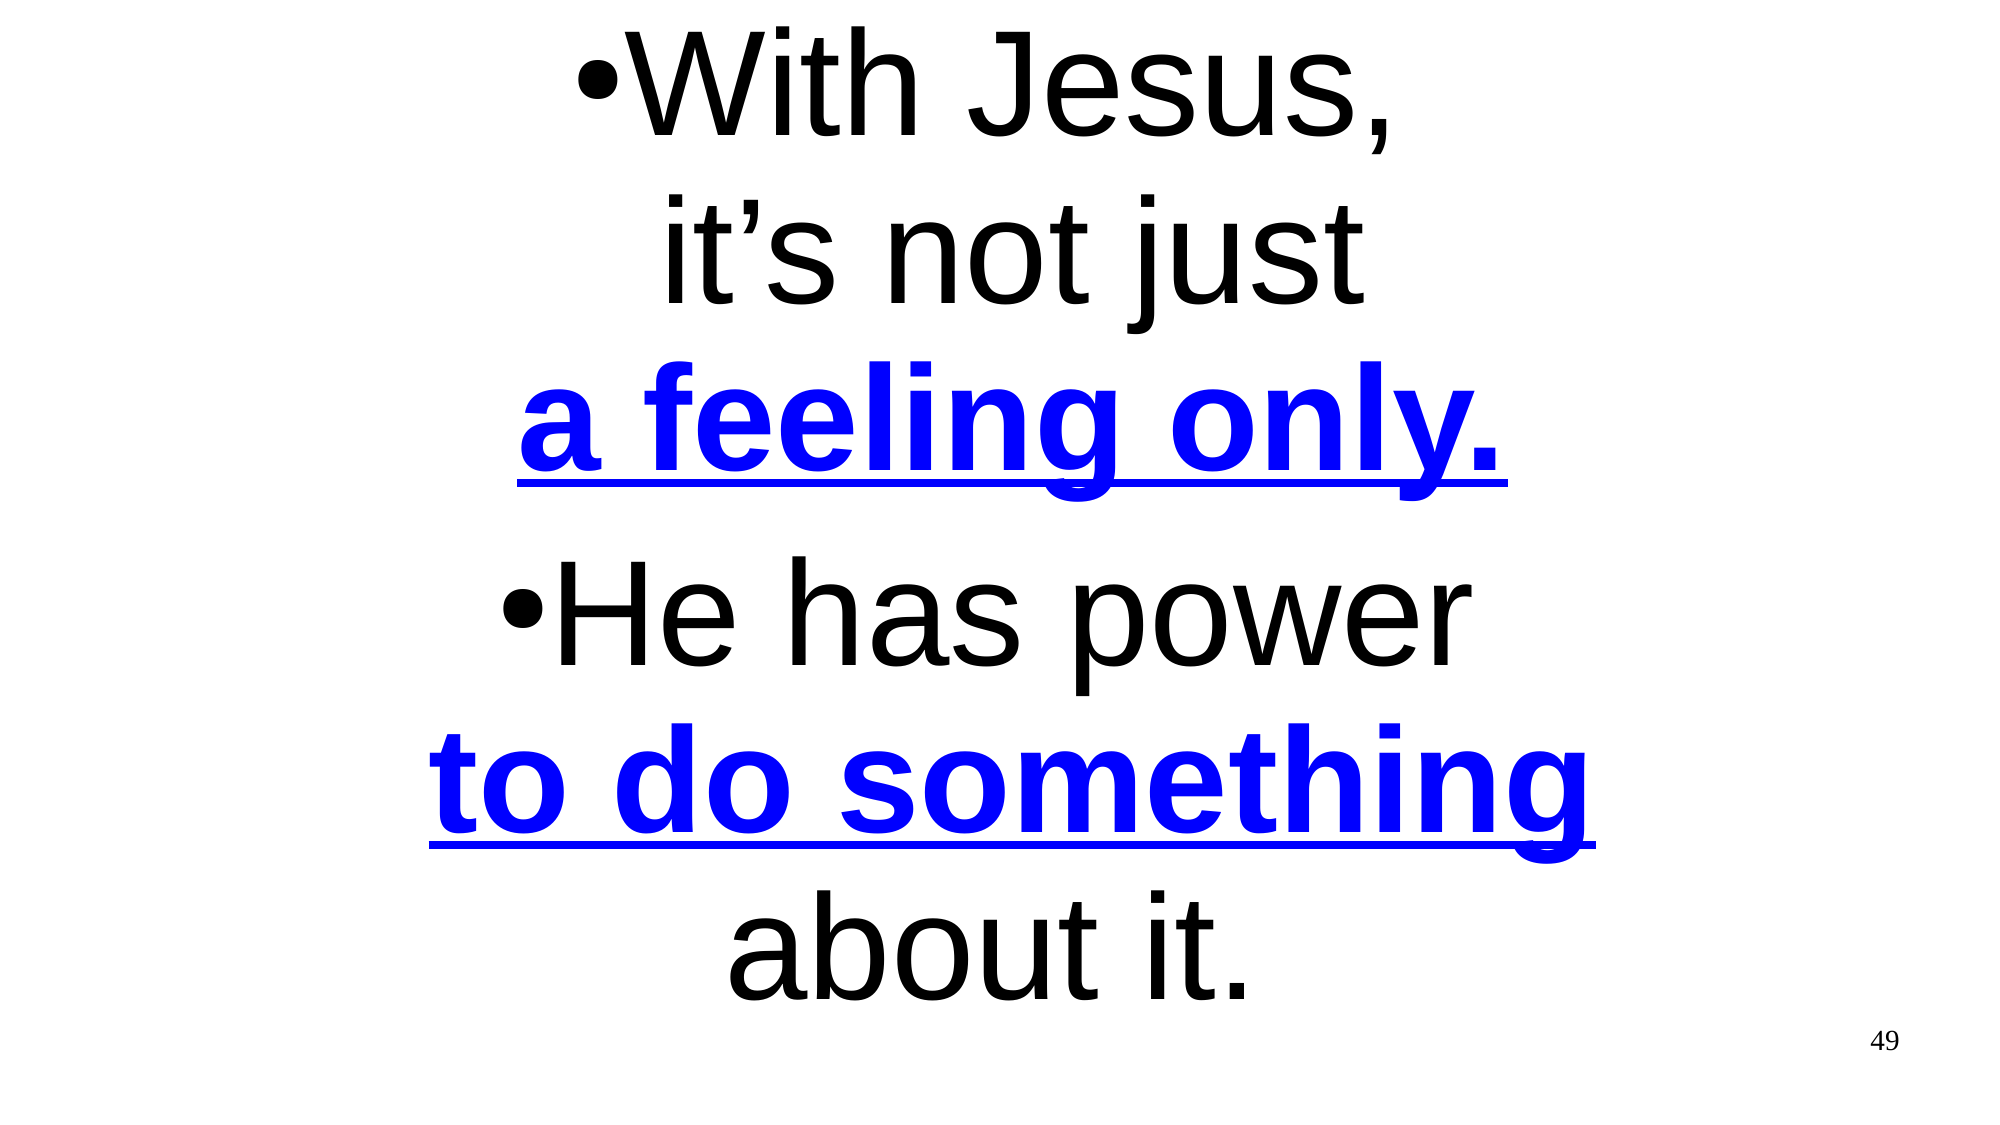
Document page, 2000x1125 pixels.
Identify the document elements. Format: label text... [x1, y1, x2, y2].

list With Jesus, it’s not just a feeling only. He has power to do something about it. [0, 0, 1996, 1123]
